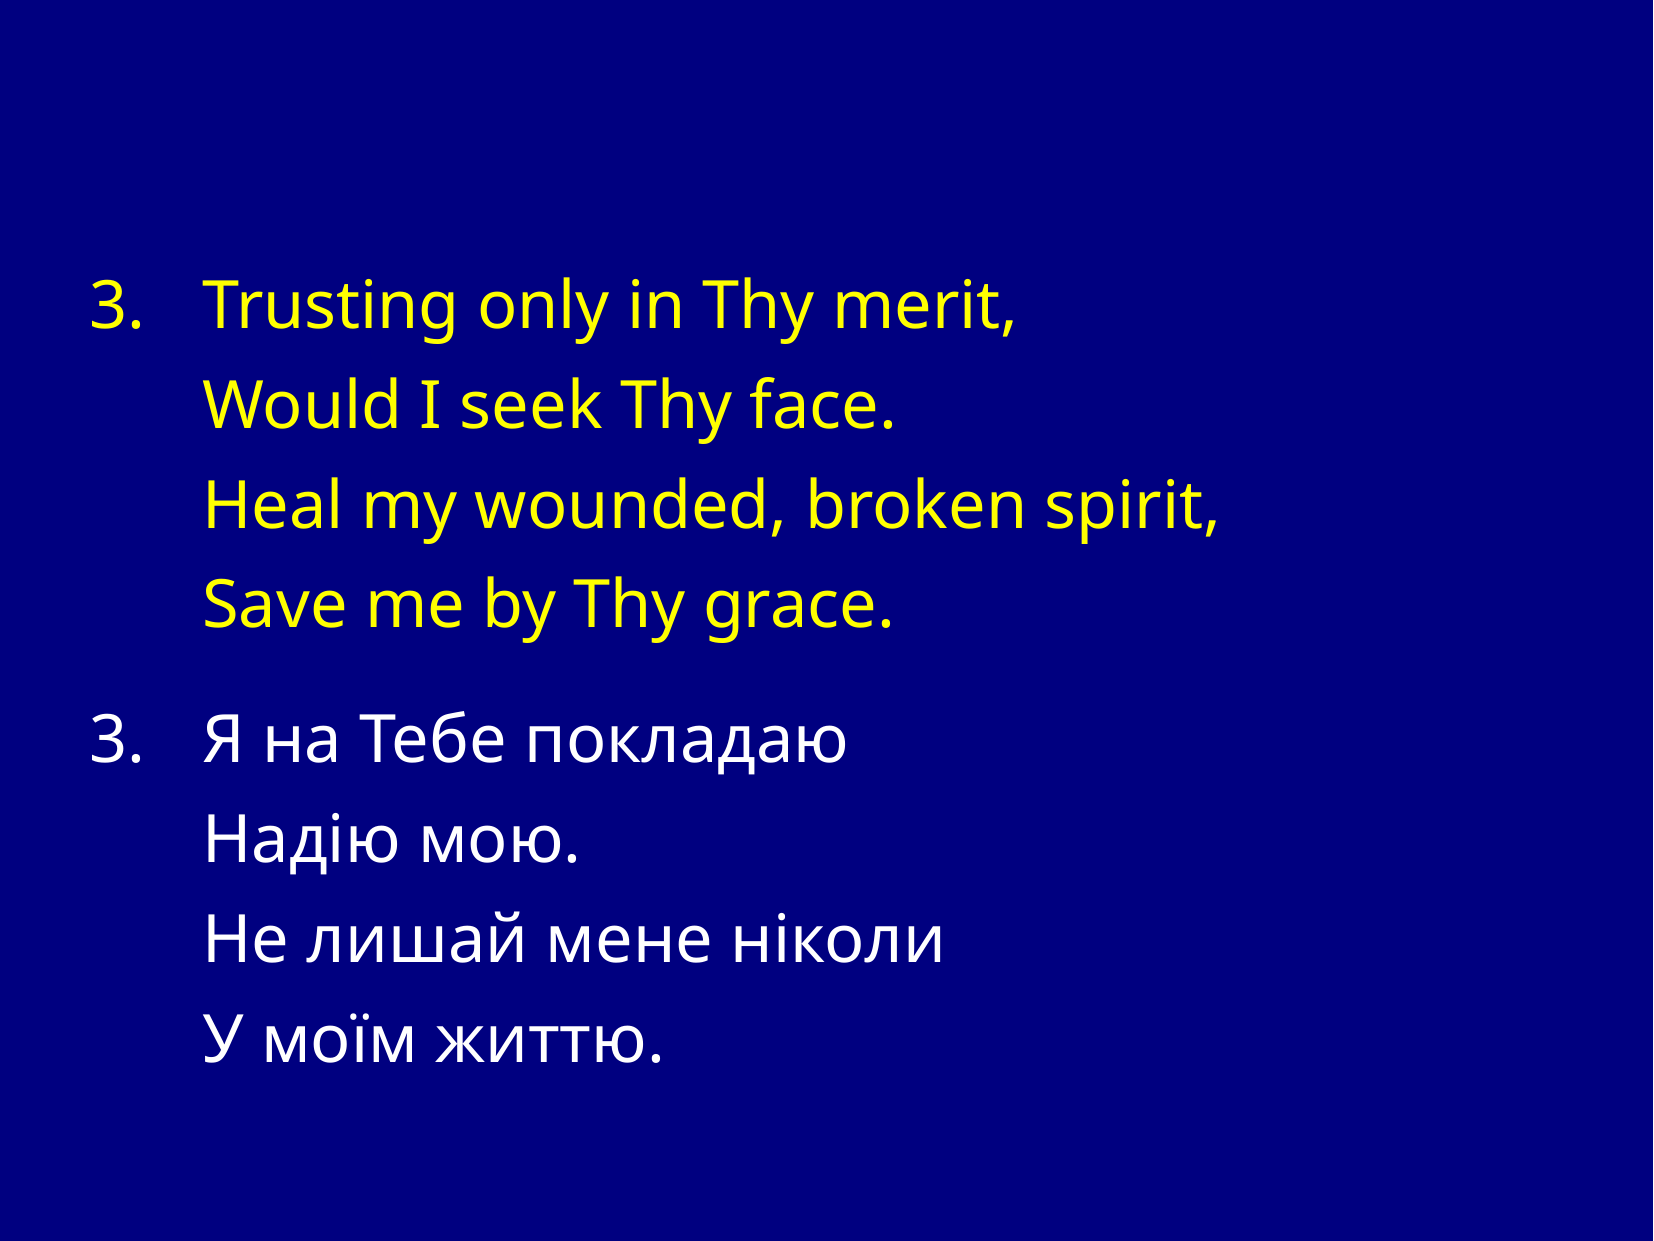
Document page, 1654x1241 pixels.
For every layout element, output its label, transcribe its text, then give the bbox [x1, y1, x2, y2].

text_box 3. Trusting only in Thy merit, Would I seek Thy face. Heal my wounded, broken spirit, Save me by Thy grace. [75, 150, 1576, 638]
text_box 3. Я на Тебе покладаю Надію мою. Не лишай мене ніколи У моїм життю. [75, 675, 1576, 1163]
